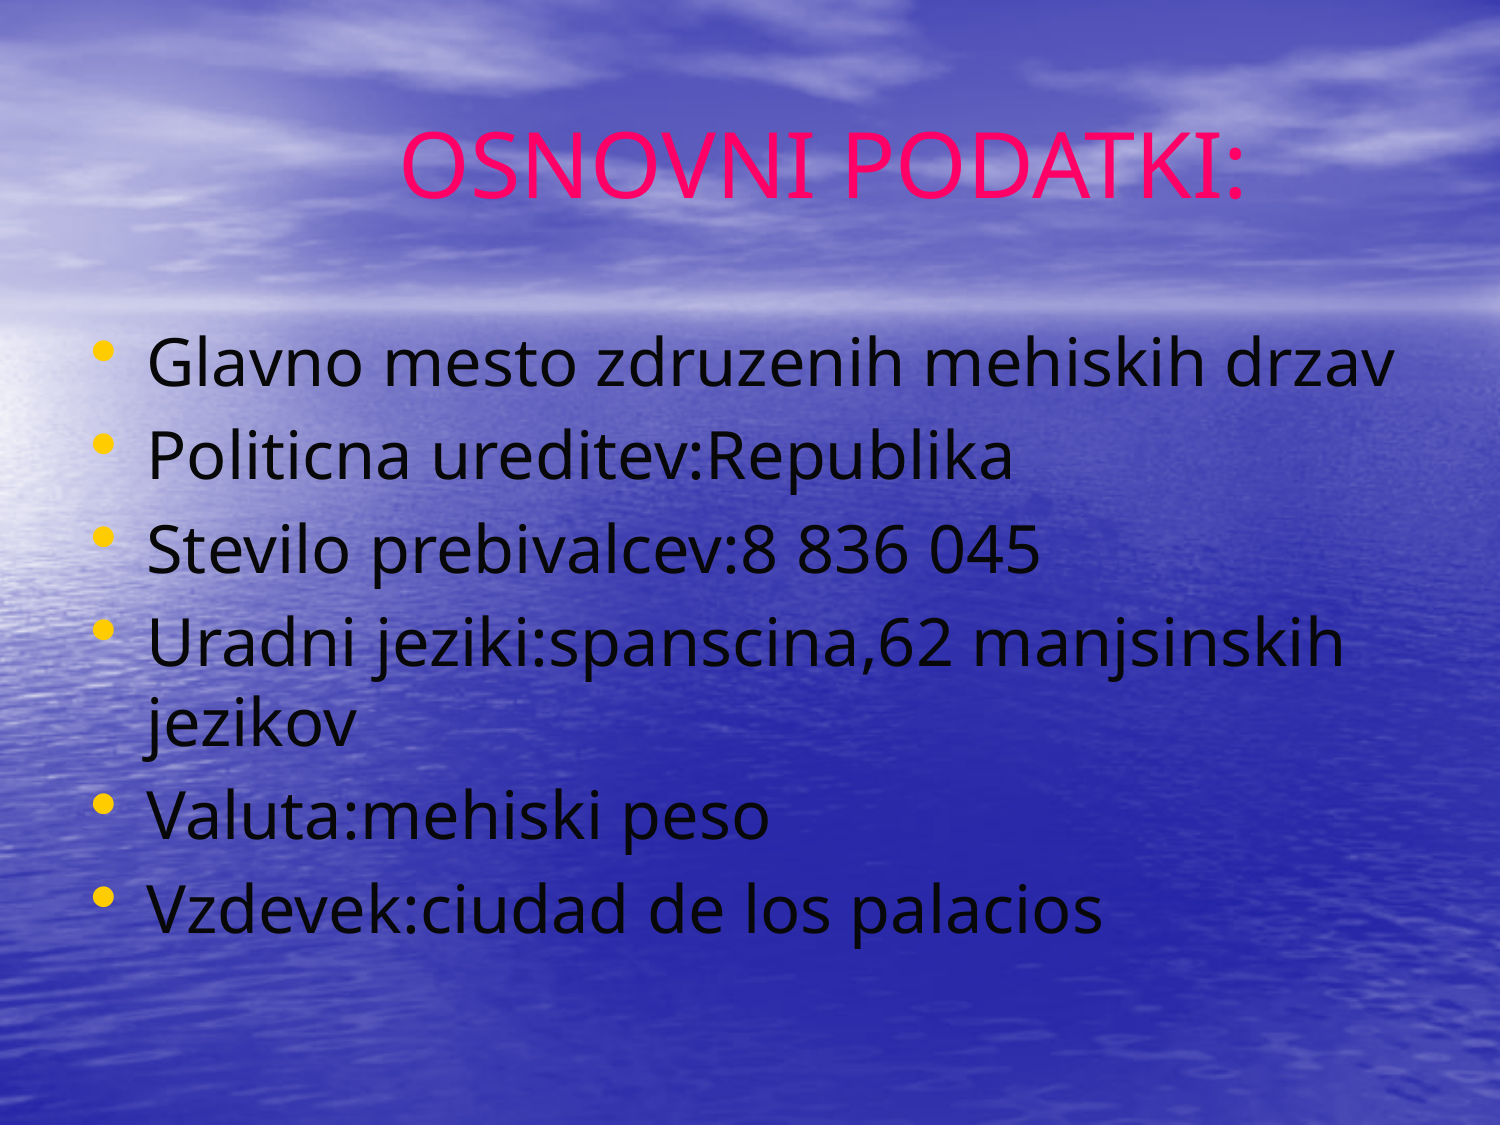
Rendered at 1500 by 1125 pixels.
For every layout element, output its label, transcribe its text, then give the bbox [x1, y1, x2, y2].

title OSNOVNI PODATKI: [75, 47, 1425, 275]
list Glavno mesto zdruzenih mehiskih drzav Politicna ureditev:Republika Stevilo prebivalcev:8 836 045 Uradni jeziki:spanscina,62 manjsinskih jezikov Valuta:mehiski peso Vzdevek:ciudad de los palacios [75, 312, 1425, 988]
picture [0, 0, 1500, 1125]
